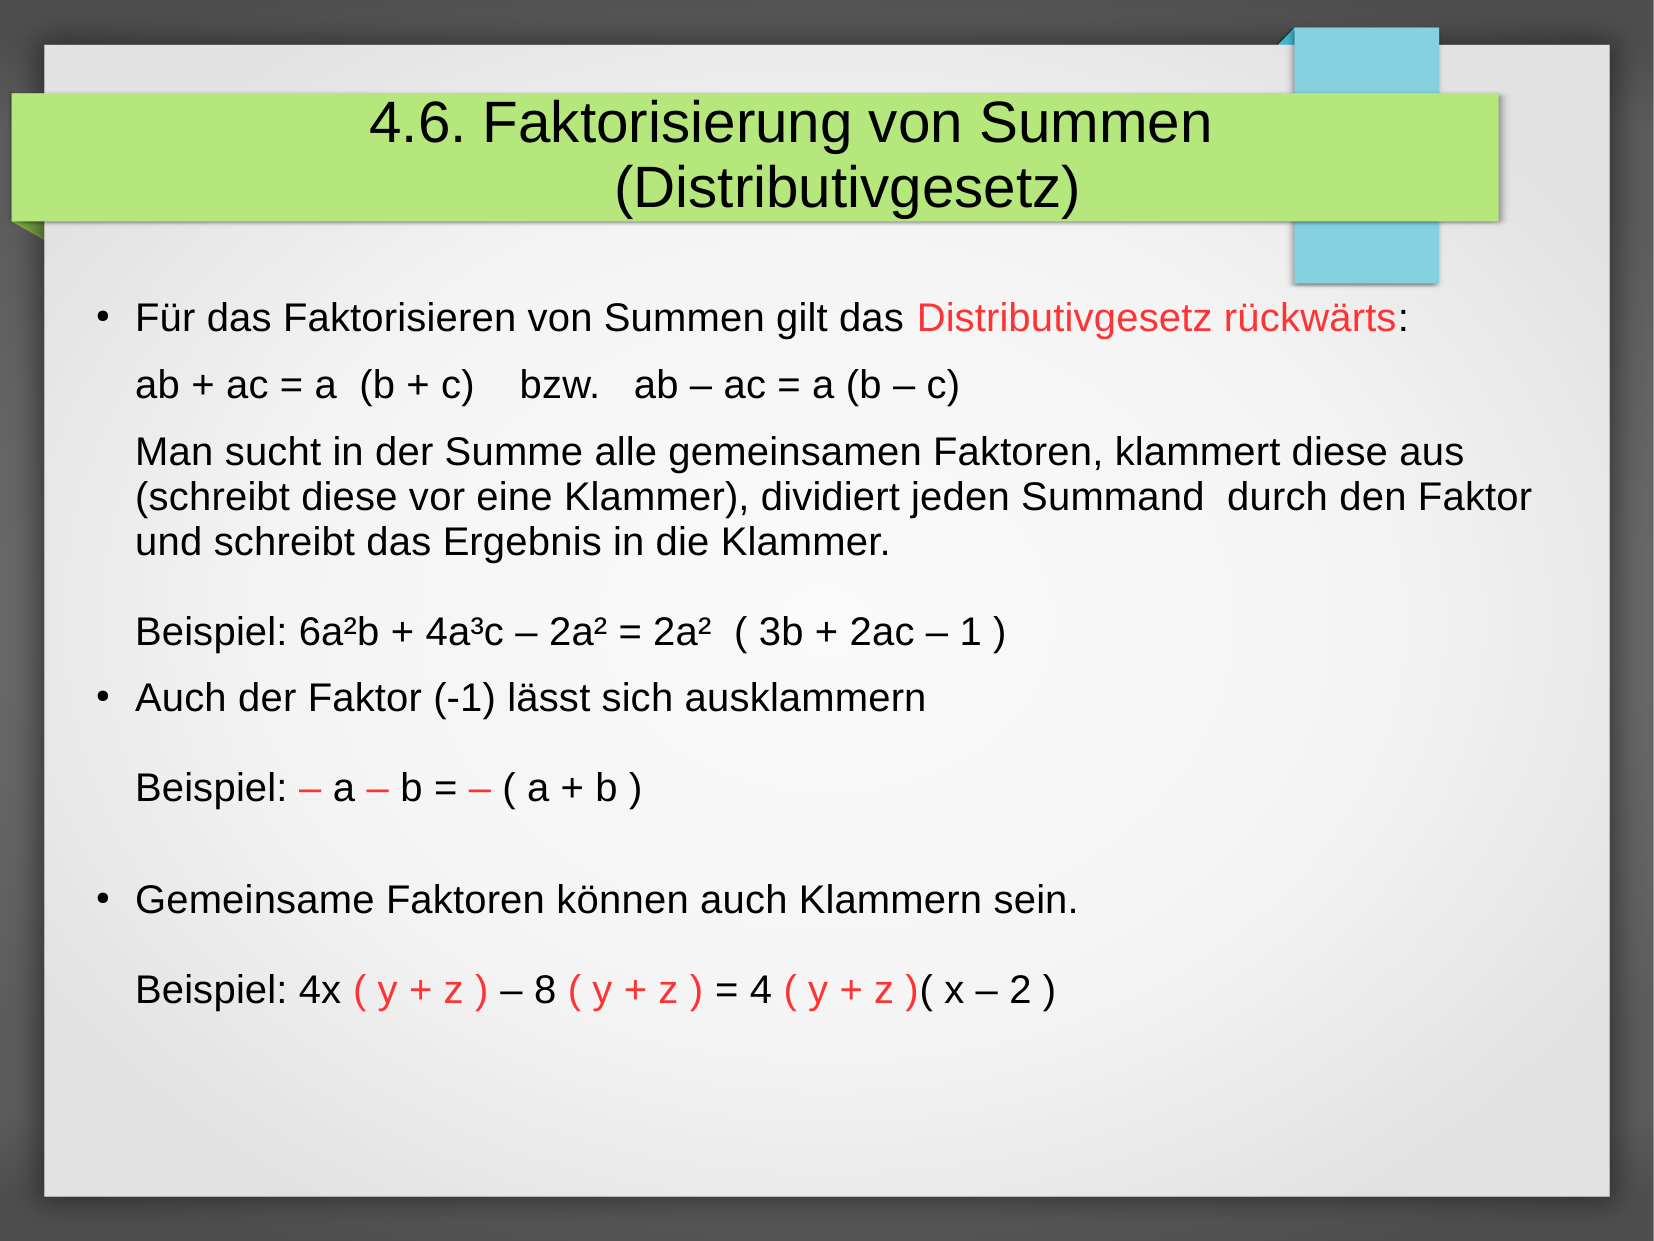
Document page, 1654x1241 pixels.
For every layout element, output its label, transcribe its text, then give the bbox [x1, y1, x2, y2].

title 4.6. Faktorisierung von Summen (Distributivgesetz) [82, 70, 1501, 239]
picture [0, 0, 1654, 1241]
list Für das Faktorisieren von Summen gilt das Distributivgesetz rückwärts: ab + ac = a (b + c) bzw. ab – ac = a (b – c) Man sucht in der Summe alle gemeinsamen Faktoren, klammert diese aus (schreibt diese vor eine Klammer), dividiert jeden Summand durch den Faktor und schreibt das Ergebnis in die Klammer. Beispiel: 6a²b + 4a³c – 2a² = 2a² ( 3b + 2ac – 1 ) Auch der Faktor (-1) lässt sich ausklammern Beispiel: – a – b = – ( a + b ) Gemeinsame Faktoren können auch Klammern sein. Beispiel: 4x ( y + z ) – 8 ( y + z ) = 4 ( y + z )( x – 2 ) [82, 295, 1571, 1015]
